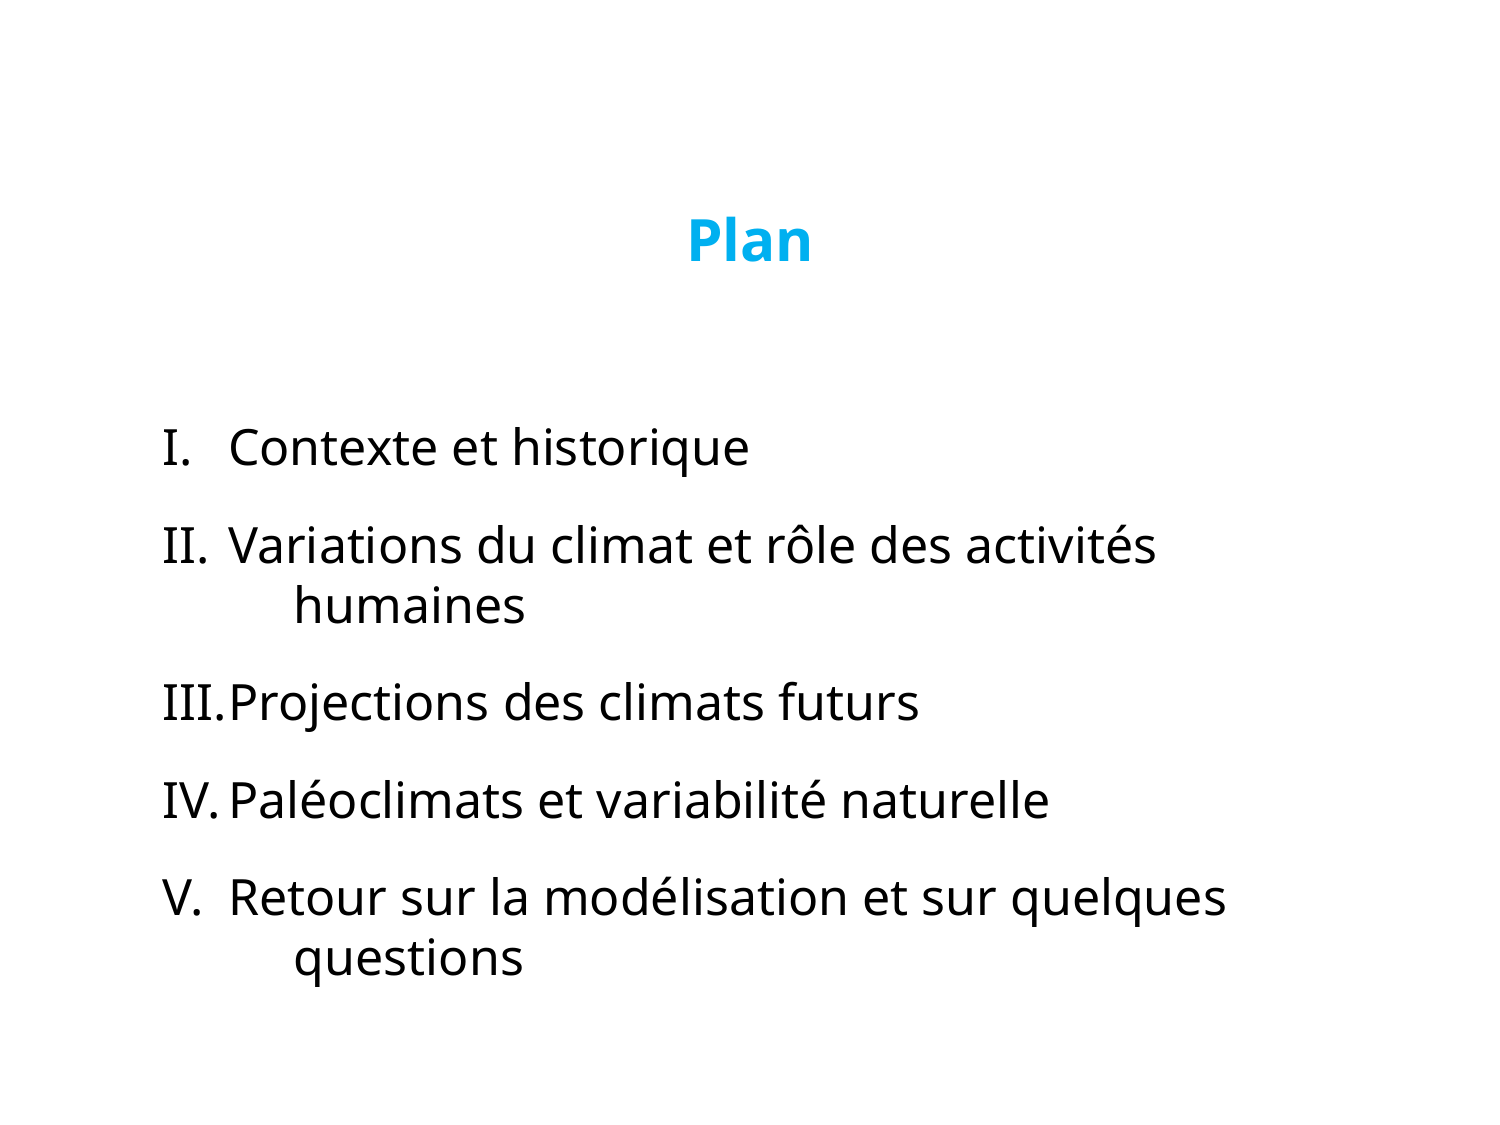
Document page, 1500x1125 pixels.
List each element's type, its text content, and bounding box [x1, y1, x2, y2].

text_box Plan [53, 199, 1447, 353]
text_box Contexte et historique Variations du climat et rôle des activités humaines Projections des climats futurs Paléoclimats et variabilité naturelle Retour sur la modélisation et sur quelques questions [147, 408, 1365, 994]
